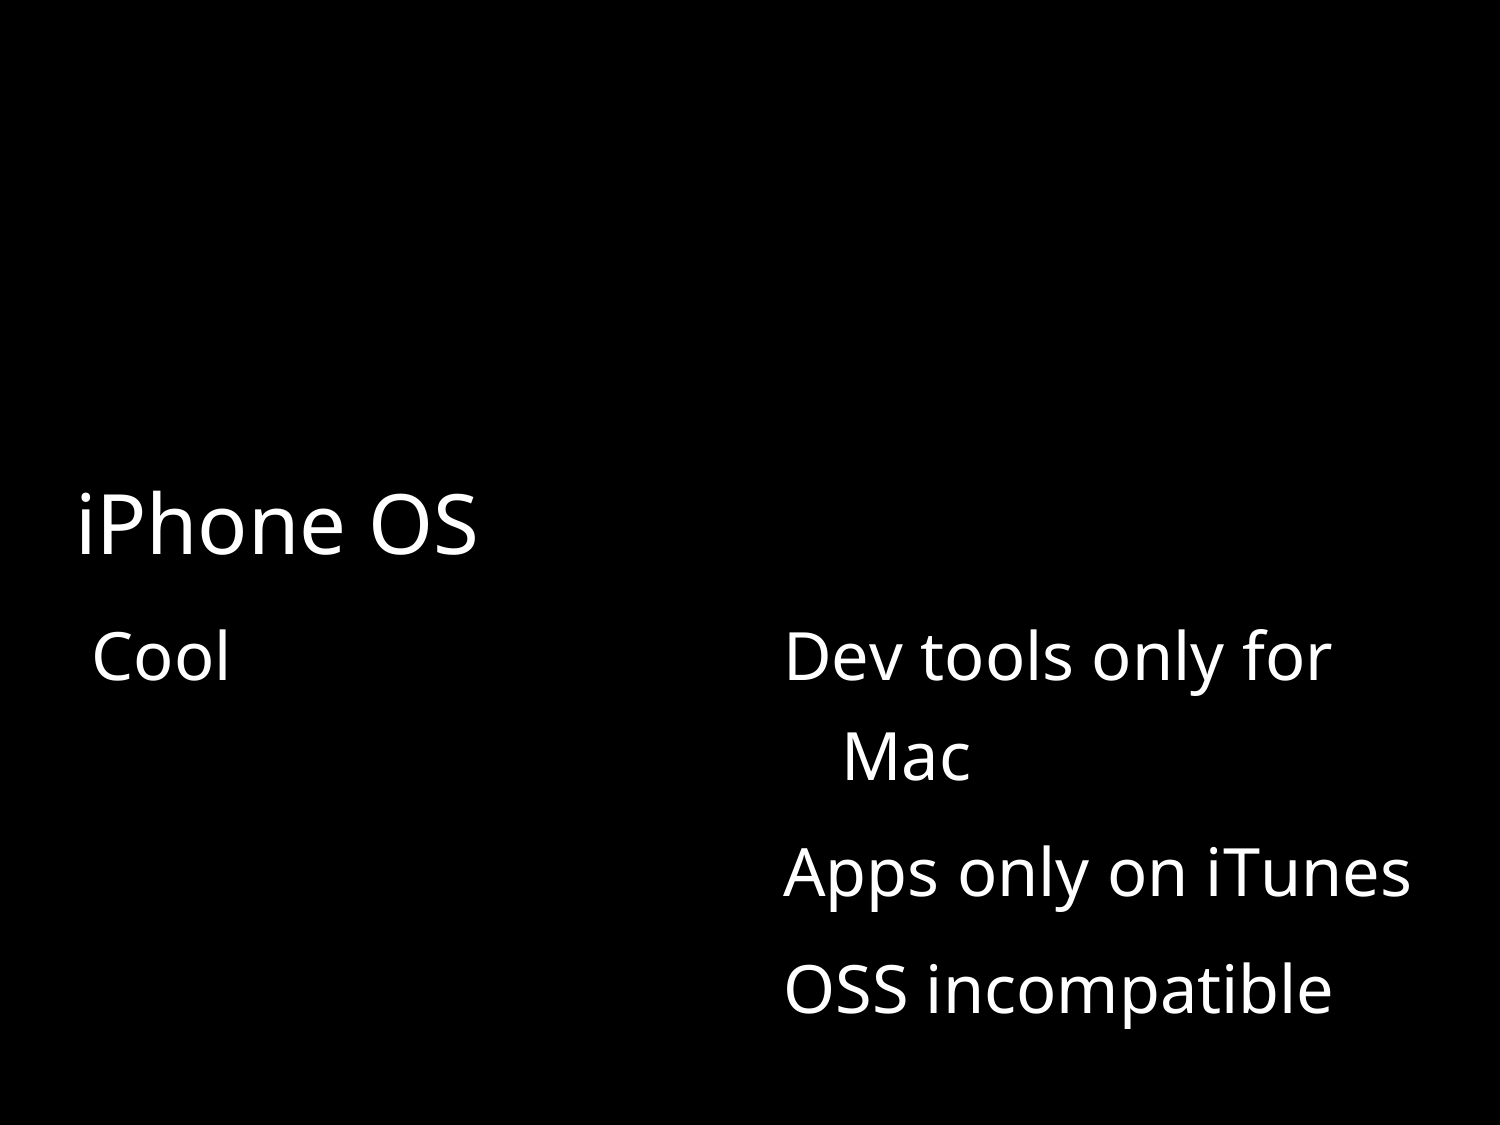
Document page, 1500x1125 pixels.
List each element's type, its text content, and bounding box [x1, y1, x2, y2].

list Dev tools only for Mac Apps only on iTunes OSS incompatible [766, 600, 1426, 1091]
list Cool [75, 600, 734, 1003]
title iPhone OS [75, 428, 1414, 616]
